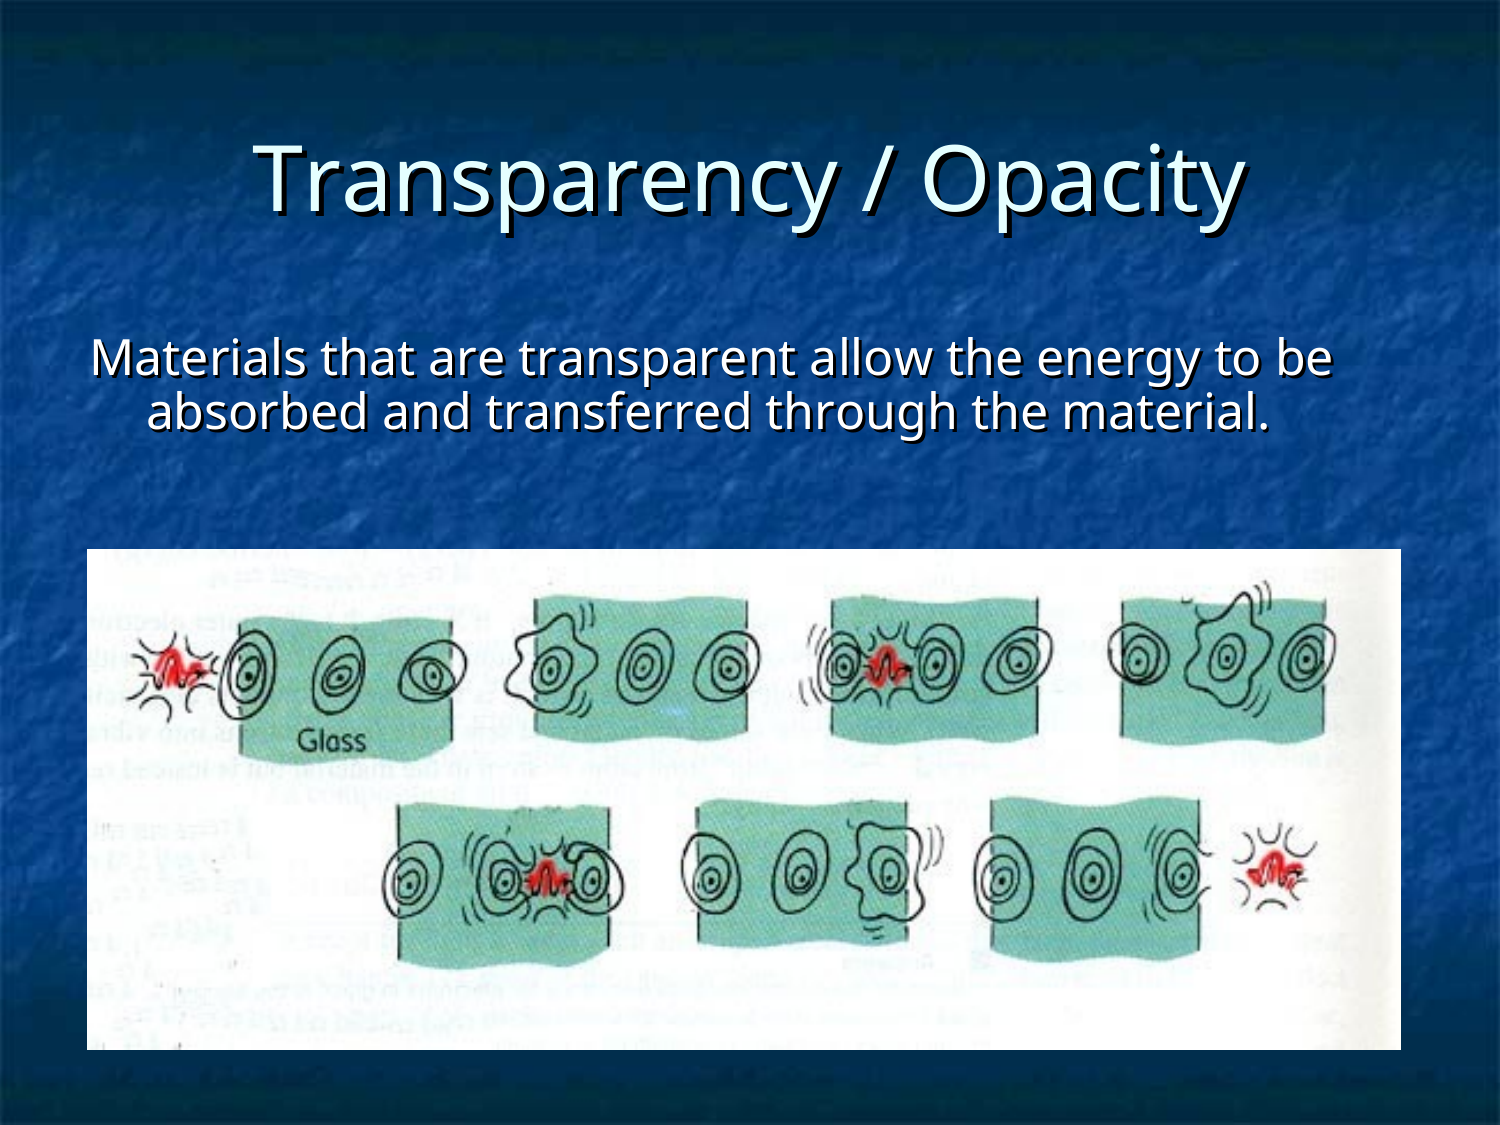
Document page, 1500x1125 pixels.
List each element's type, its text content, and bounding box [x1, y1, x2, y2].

picture [0, 0, 1500, 1125]
title Transparency / Opacity [75, 62, 1426, 288]
list Materials that are transparent allow the energy to be absorbed and transferred through the material. [75, 324, 1426, 488]
